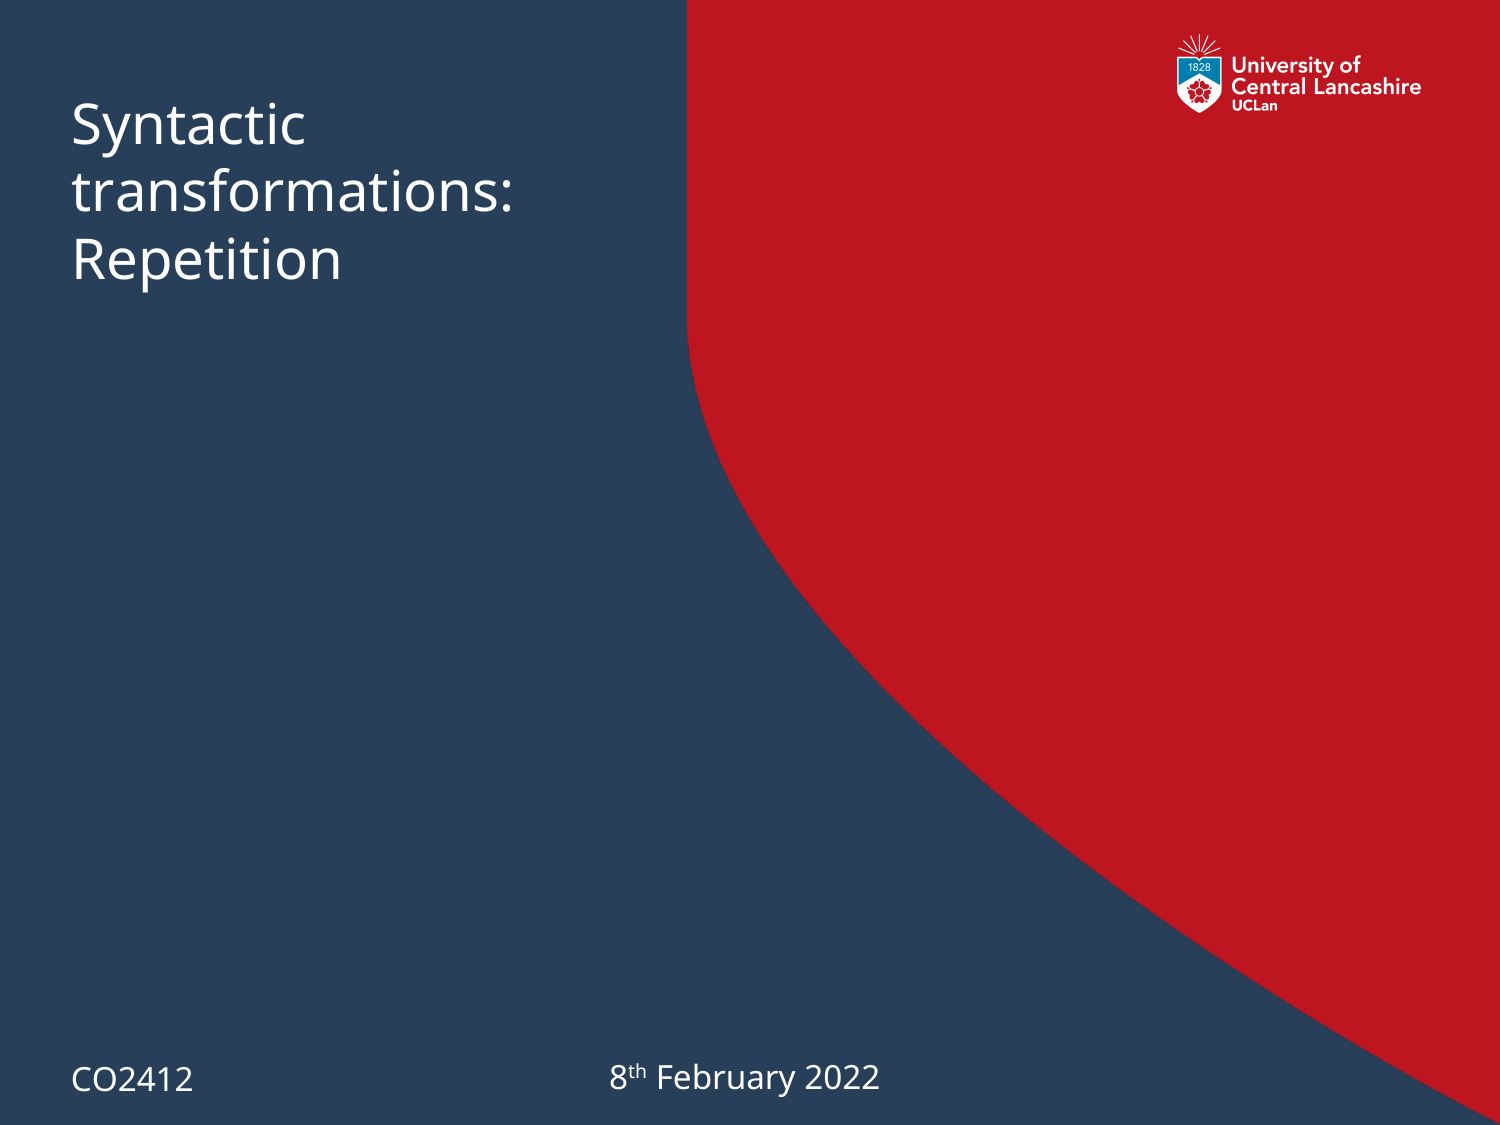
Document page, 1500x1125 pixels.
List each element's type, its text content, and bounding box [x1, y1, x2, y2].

picture [687, 0, 1500, 1125]
text_box Syntactic transformations: Repetition [56, 68, 1185, 310]
